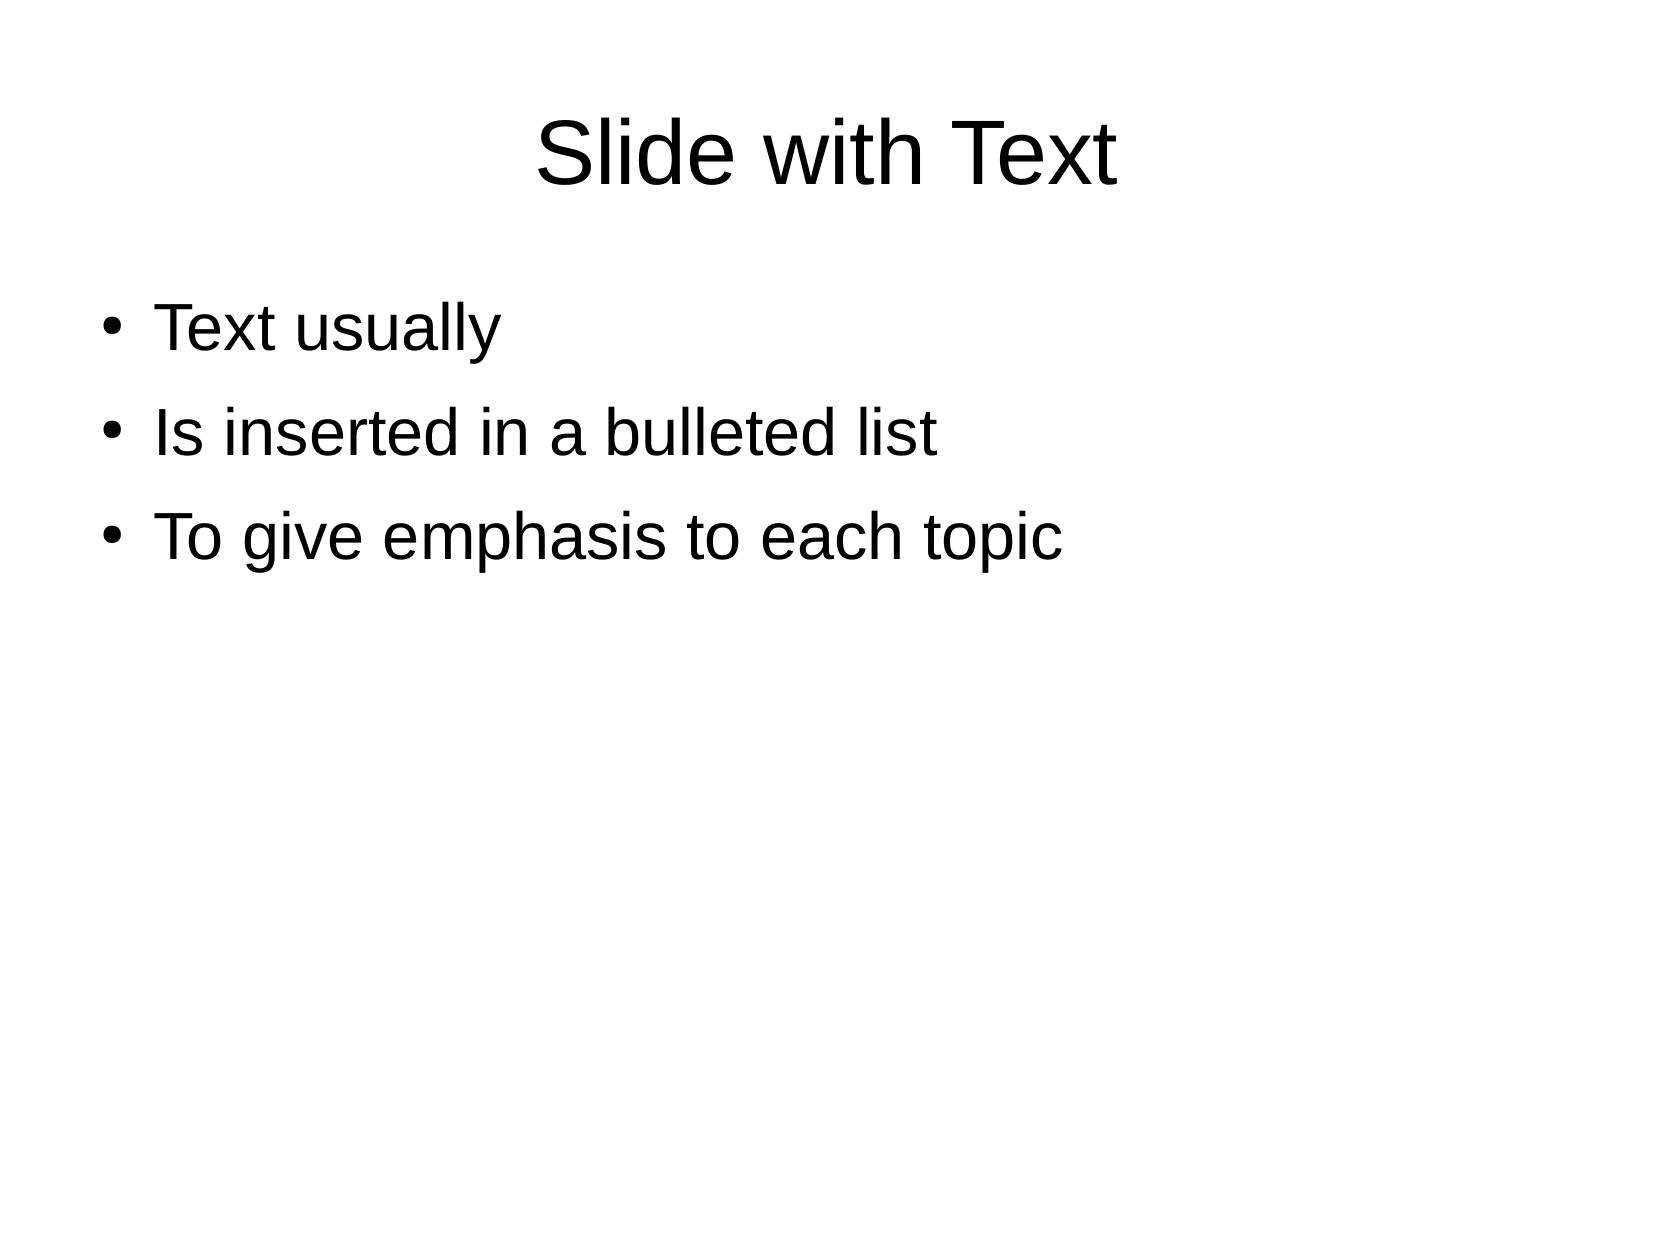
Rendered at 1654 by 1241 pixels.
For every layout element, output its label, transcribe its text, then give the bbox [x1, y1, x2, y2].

list Text usually Is inserted in a bulleted list To give emphasis to each topic [82, 290, 1571, 1010]
title Slide with Text [82, 49, 1571, 257]
